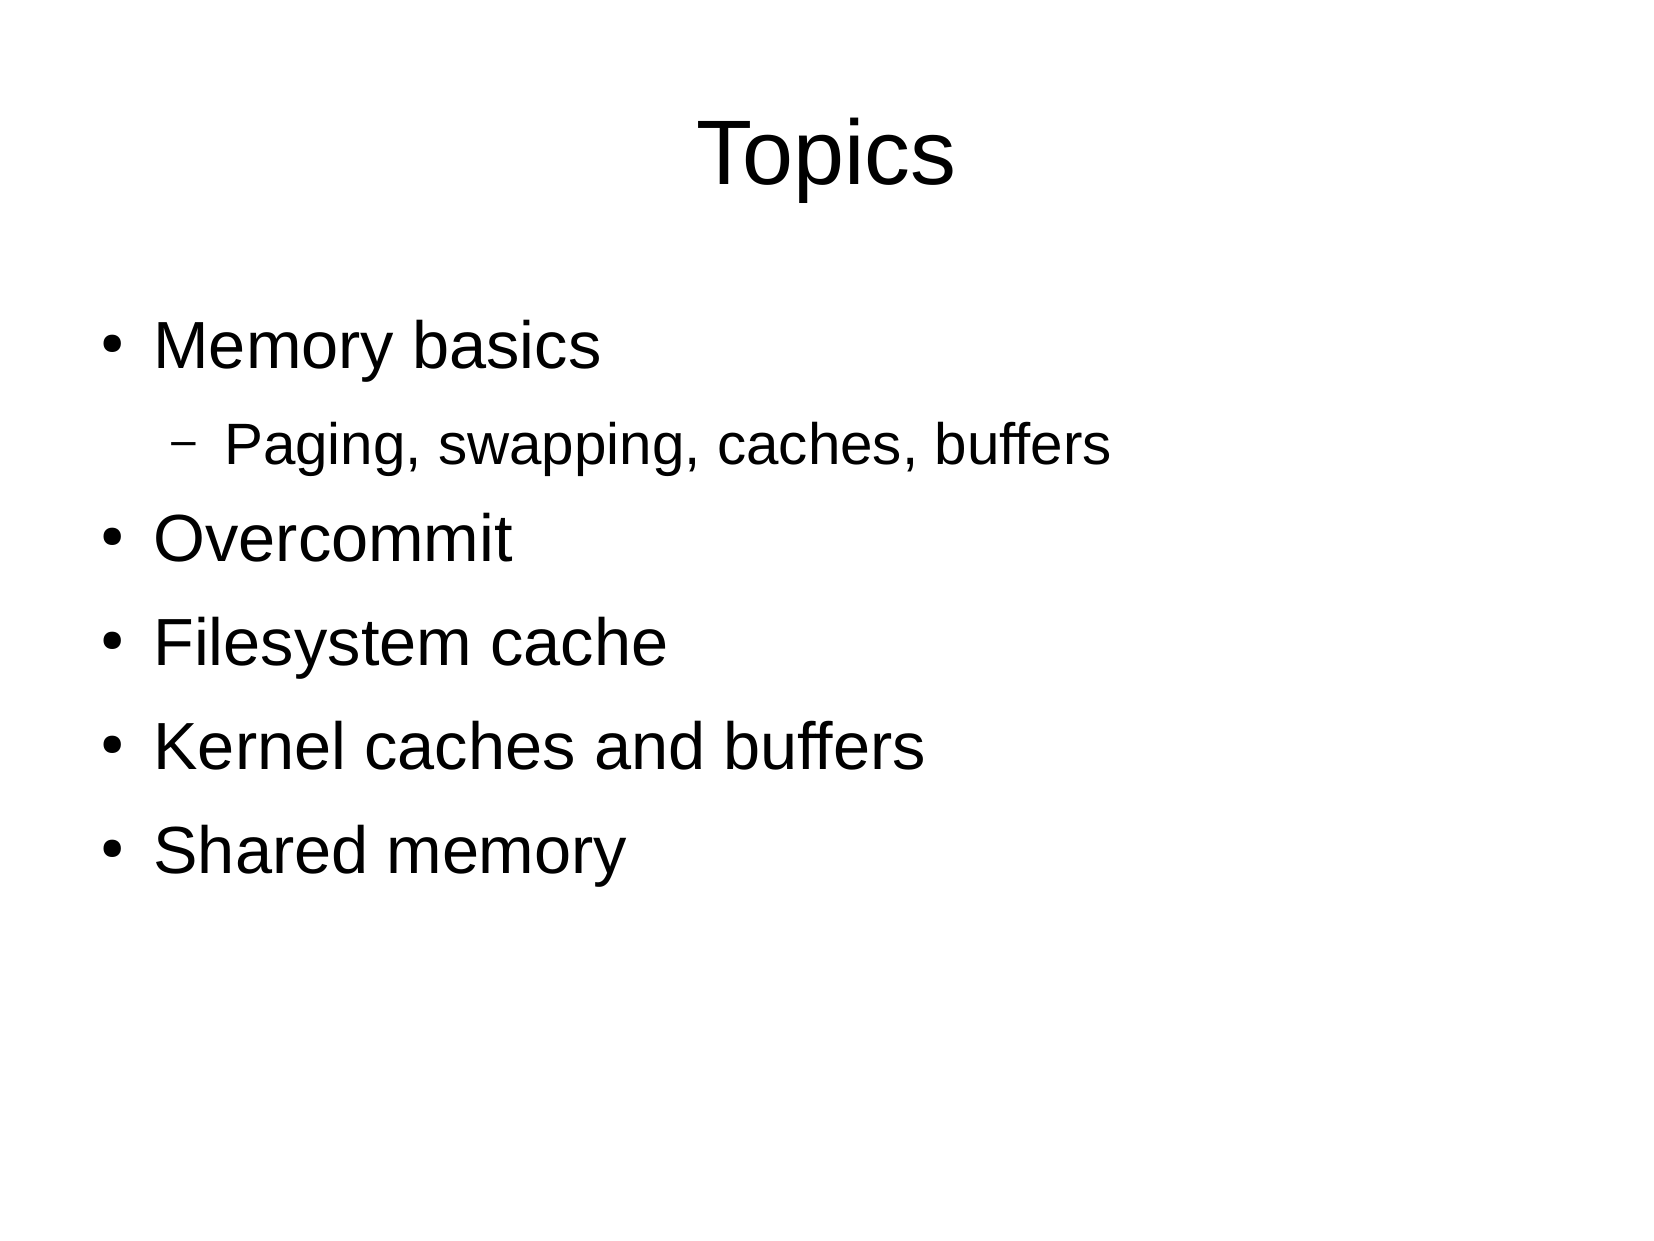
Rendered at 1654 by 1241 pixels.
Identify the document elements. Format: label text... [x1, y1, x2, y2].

title Topics [82, 49, 1571, 257]
list Memory basics Paging, swapping, caches, buffers Overcommit Filesystem cache Kernel caches and buffers Shared memory [82, 307, 1571, 889]
